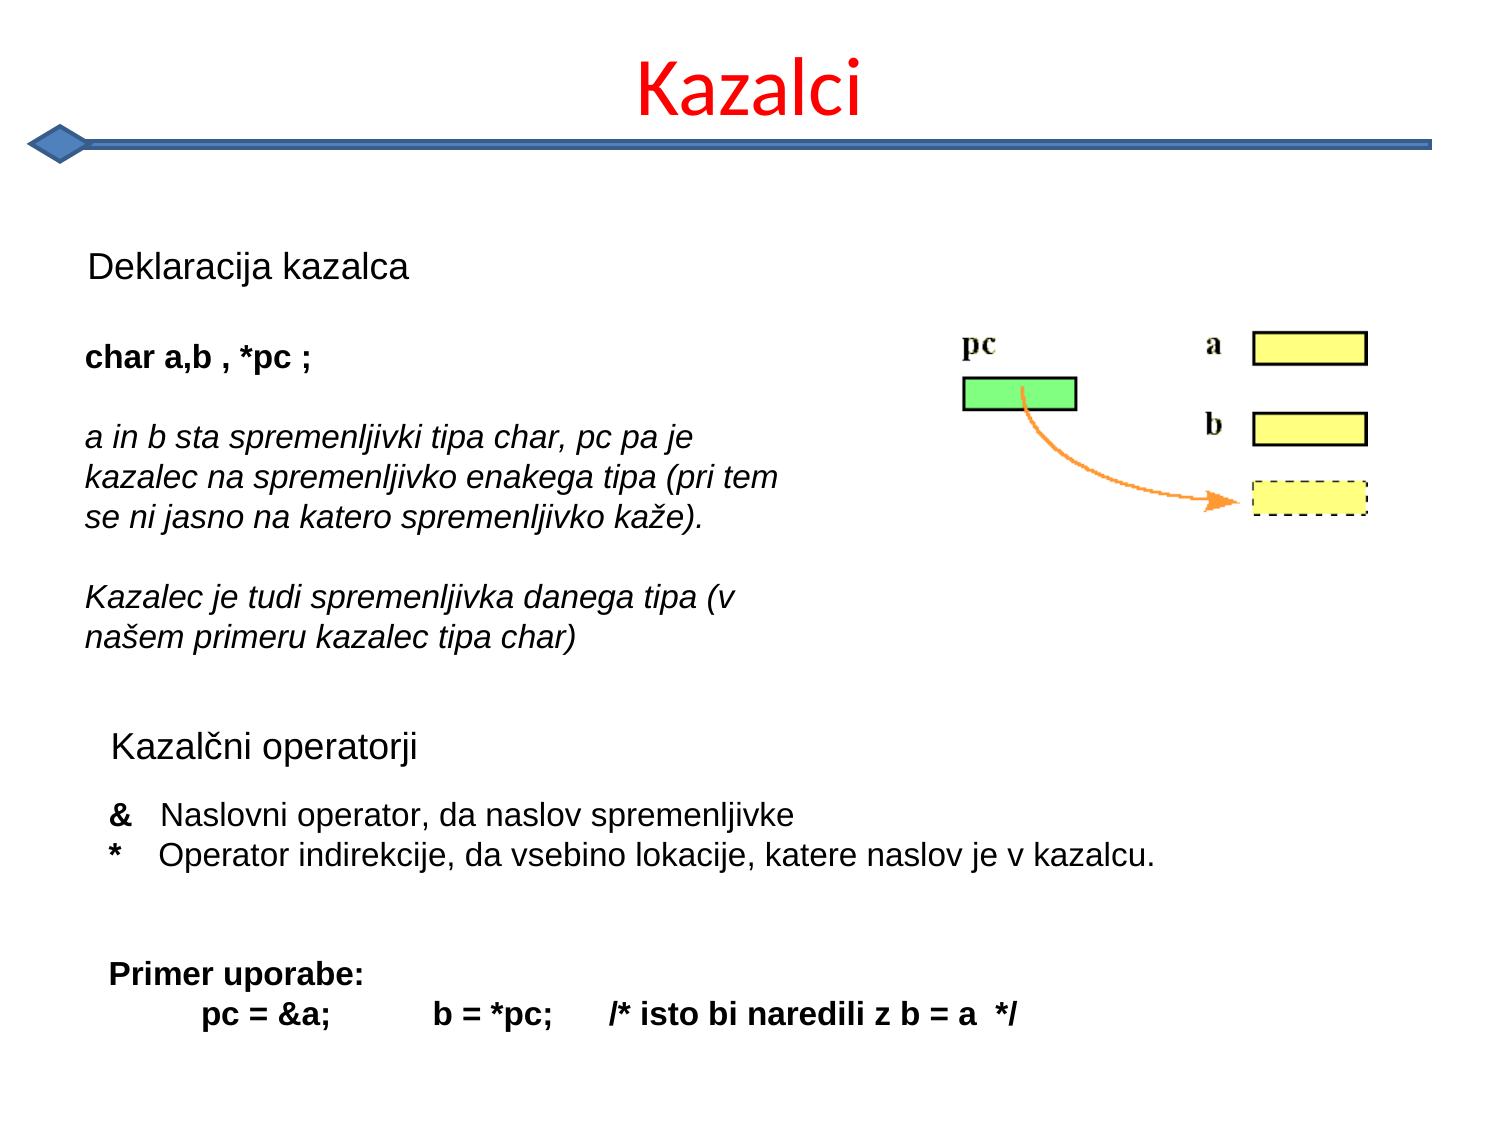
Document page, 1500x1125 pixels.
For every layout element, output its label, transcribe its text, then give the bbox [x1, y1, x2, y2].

picture [949, 316, 1368, 516]
text_box Kazalčni operatorji [95, 714, 434, 776]
title Kazalci [75, 23, 1426, 141]
text_box Deklaracija kazalca [72, 234, 425, 295]
text_box char a,b , *pc ; a in b sta spremenljivki tipa char, pc pa je kazalec na spremenljivko enakega tipa (pri tem se ni jasno na katero spremenljivko kaže). Kazalec je tudi spremenljivka danega tipa (v našem primeru kazalec tipa char) [70, 328, 821, 703]
text_box & Naslovni operator, da naslov spremenljivke * Operator indirekcije, da vsebino lokacije, katere naslov je v kazalcu. Primer uporabe: pc = &a; b = *pc; /* isto bi naredili z b = a */ [93, 785, 1313, 1041]
